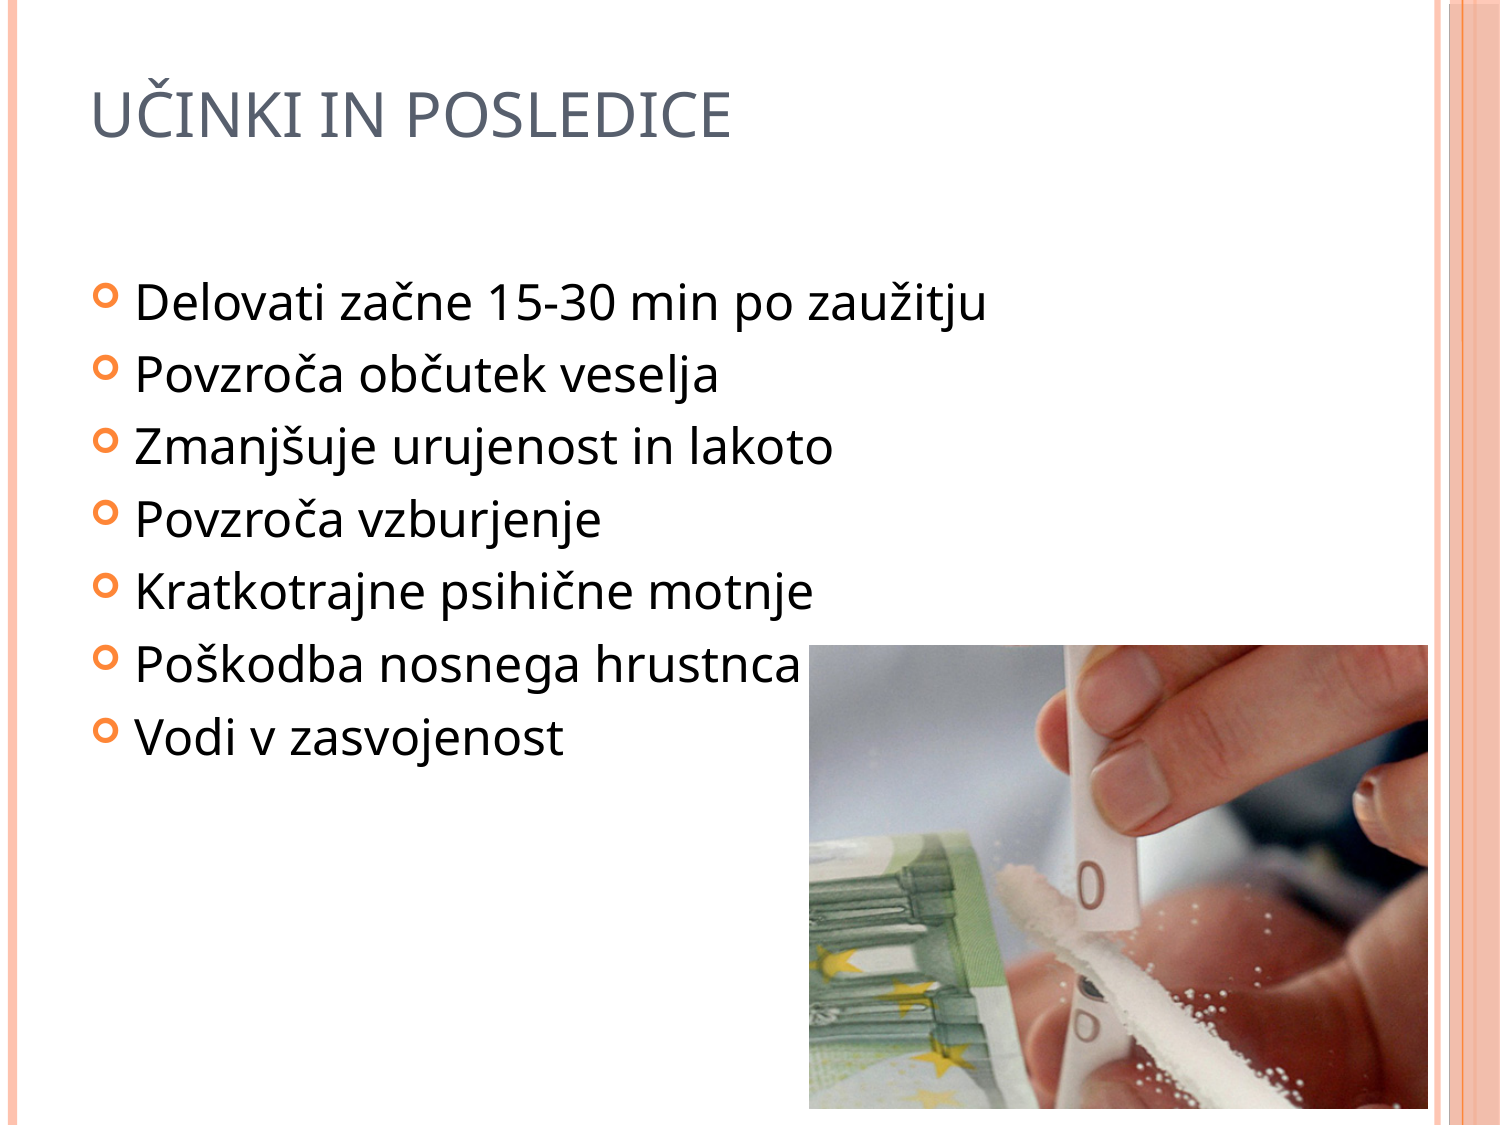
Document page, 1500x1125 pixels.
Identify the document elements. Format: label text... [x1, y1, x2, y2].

title UČINKI IN POSLEDICE [75, 45, 1300, 233]
list Delovati začne 15-30 min po zaužitju Povzroča občutek veselja Zmanjšuje urujenost in lakoto Povzroča vzburjenje Kratkotrajne psihične motnje Poškodba nosnega hrustnca Vodi v zasvojenost [75, 262, 1300, 1062]
picture [809, 645, 1428, 1110]
